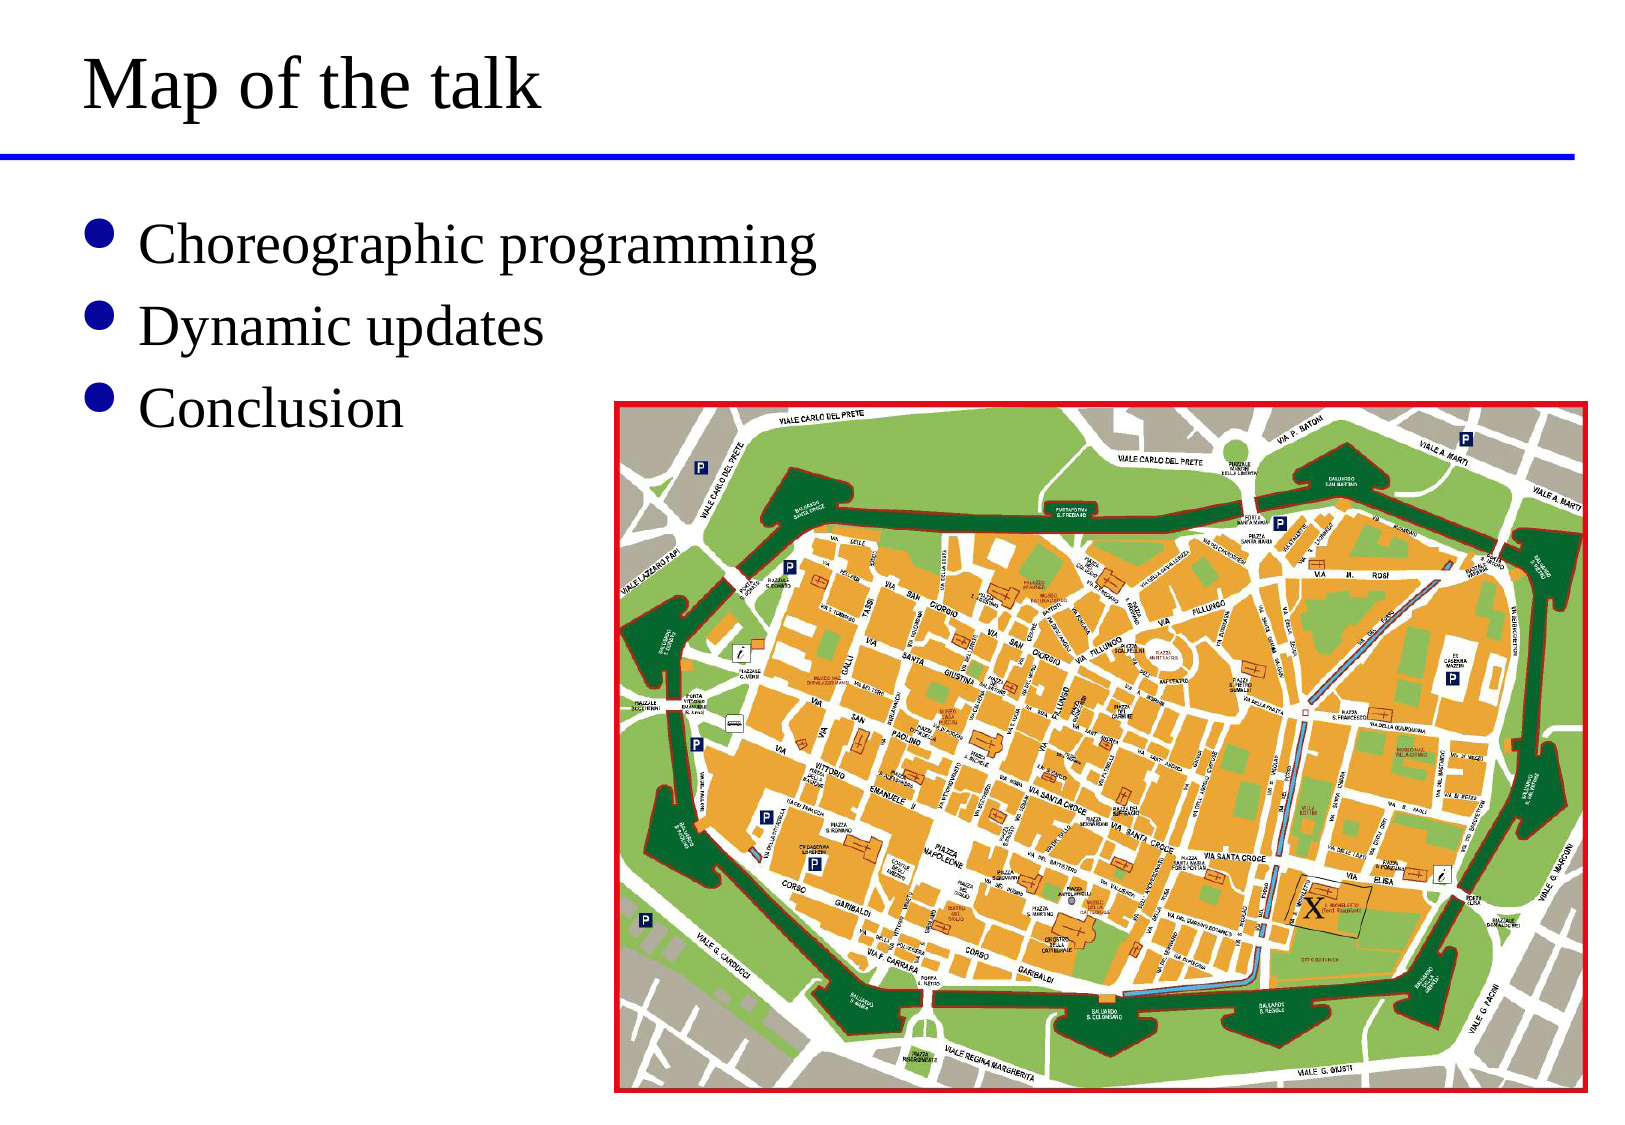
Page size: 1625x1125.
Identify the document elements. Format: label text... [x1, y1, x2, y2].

title Map of the talk [67, 27, 1544, 131]
picture [614, 401, 1588, 1093]
list Choreographic programming Dynamic updates Conclusion [67, 198, 1544, 1061]
